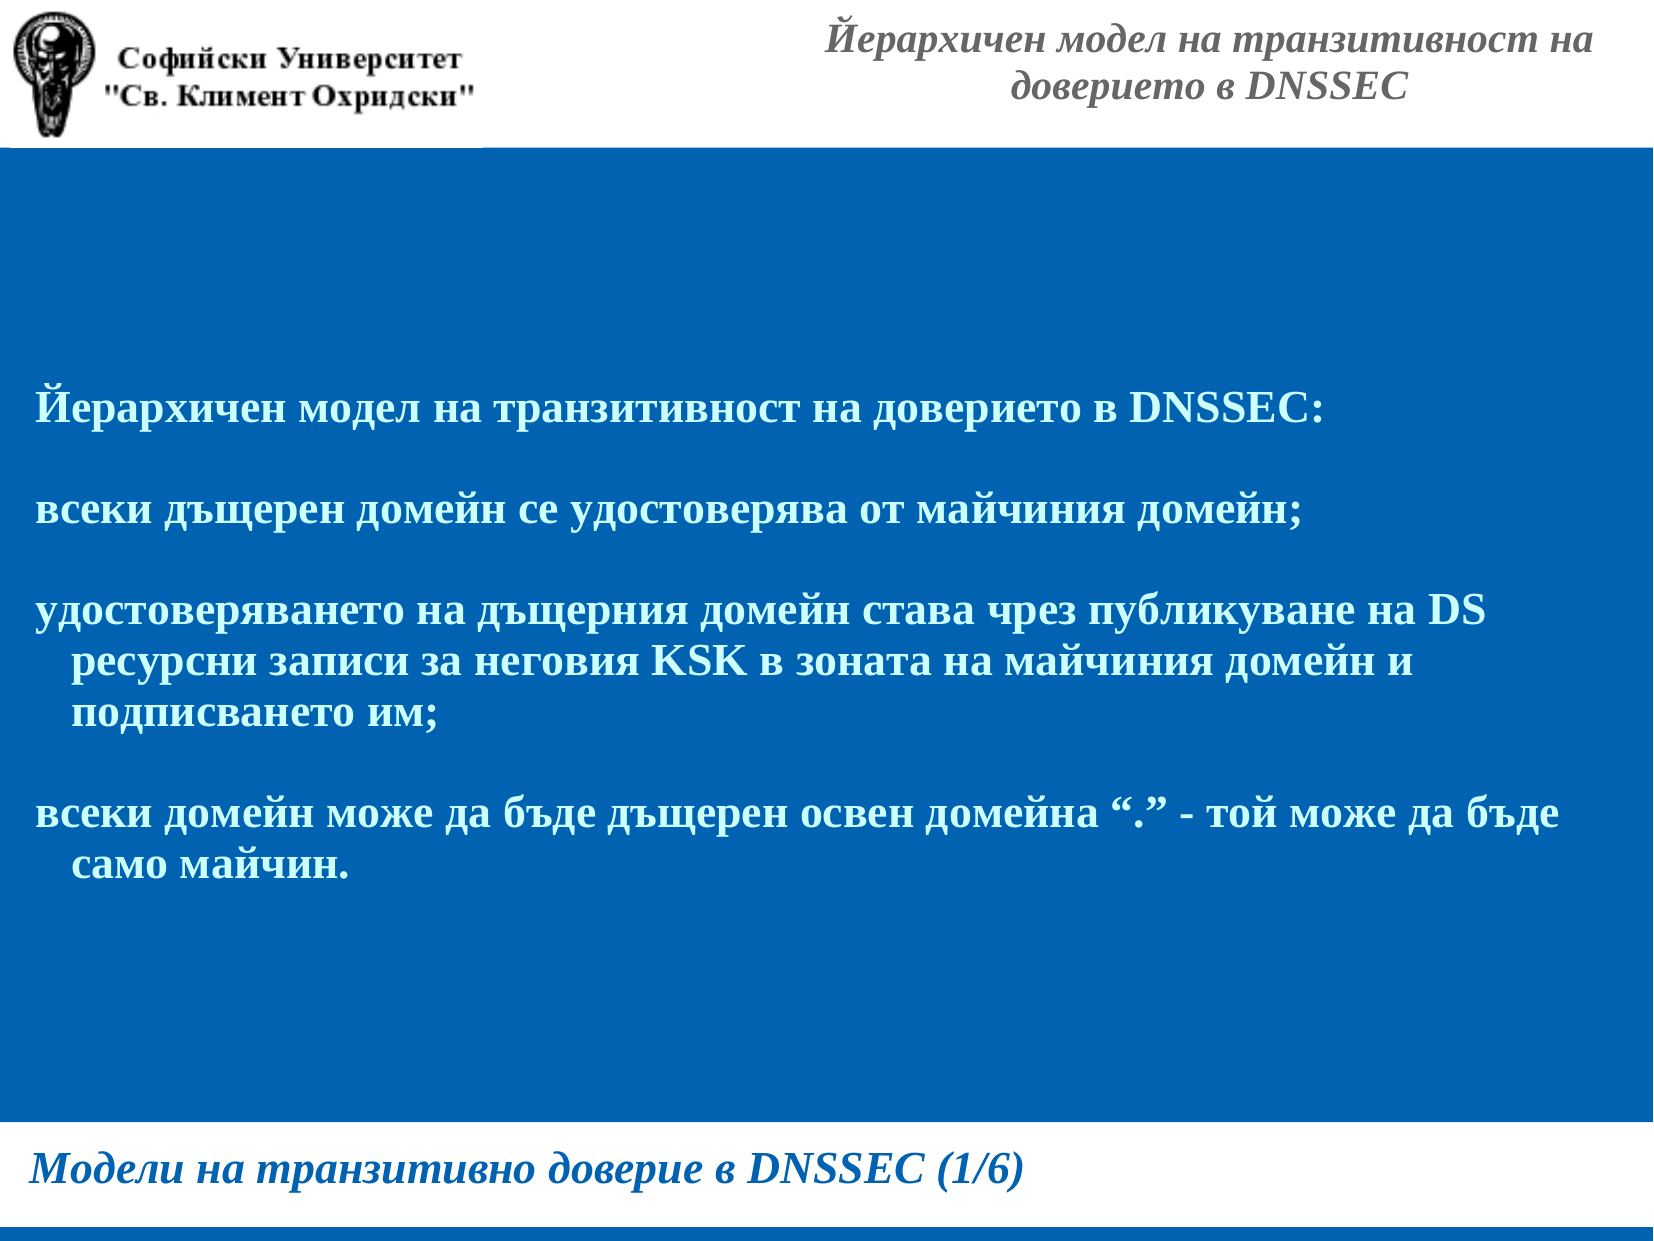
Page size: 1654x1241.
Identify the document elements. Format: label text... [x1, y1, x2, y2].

text_box Йерархичен модел на транзитивност на доверието в DNSSEC: всеки дъщерен домейн се удостоверява от майчиния домейн; удостоверяването на дъщерния домейн става чрез публикуване на DS ресурсни записи за неговия KSK в зоната на майчиния домейн и подписването им; всеки домейн може да бъде дъщерен освен домейна “.” - той може да бъде само майчин. [0, 147, 1653, 1123]
picture [10, 0, 482, 148]
text_box Модели на транзитивно доверие в DNSSEC (1/6) [29, 1143, 1039, 1211]
title Йерархичен модел на транзитивност на доверието в DNSSEC [767, 0, 1652, 124]
